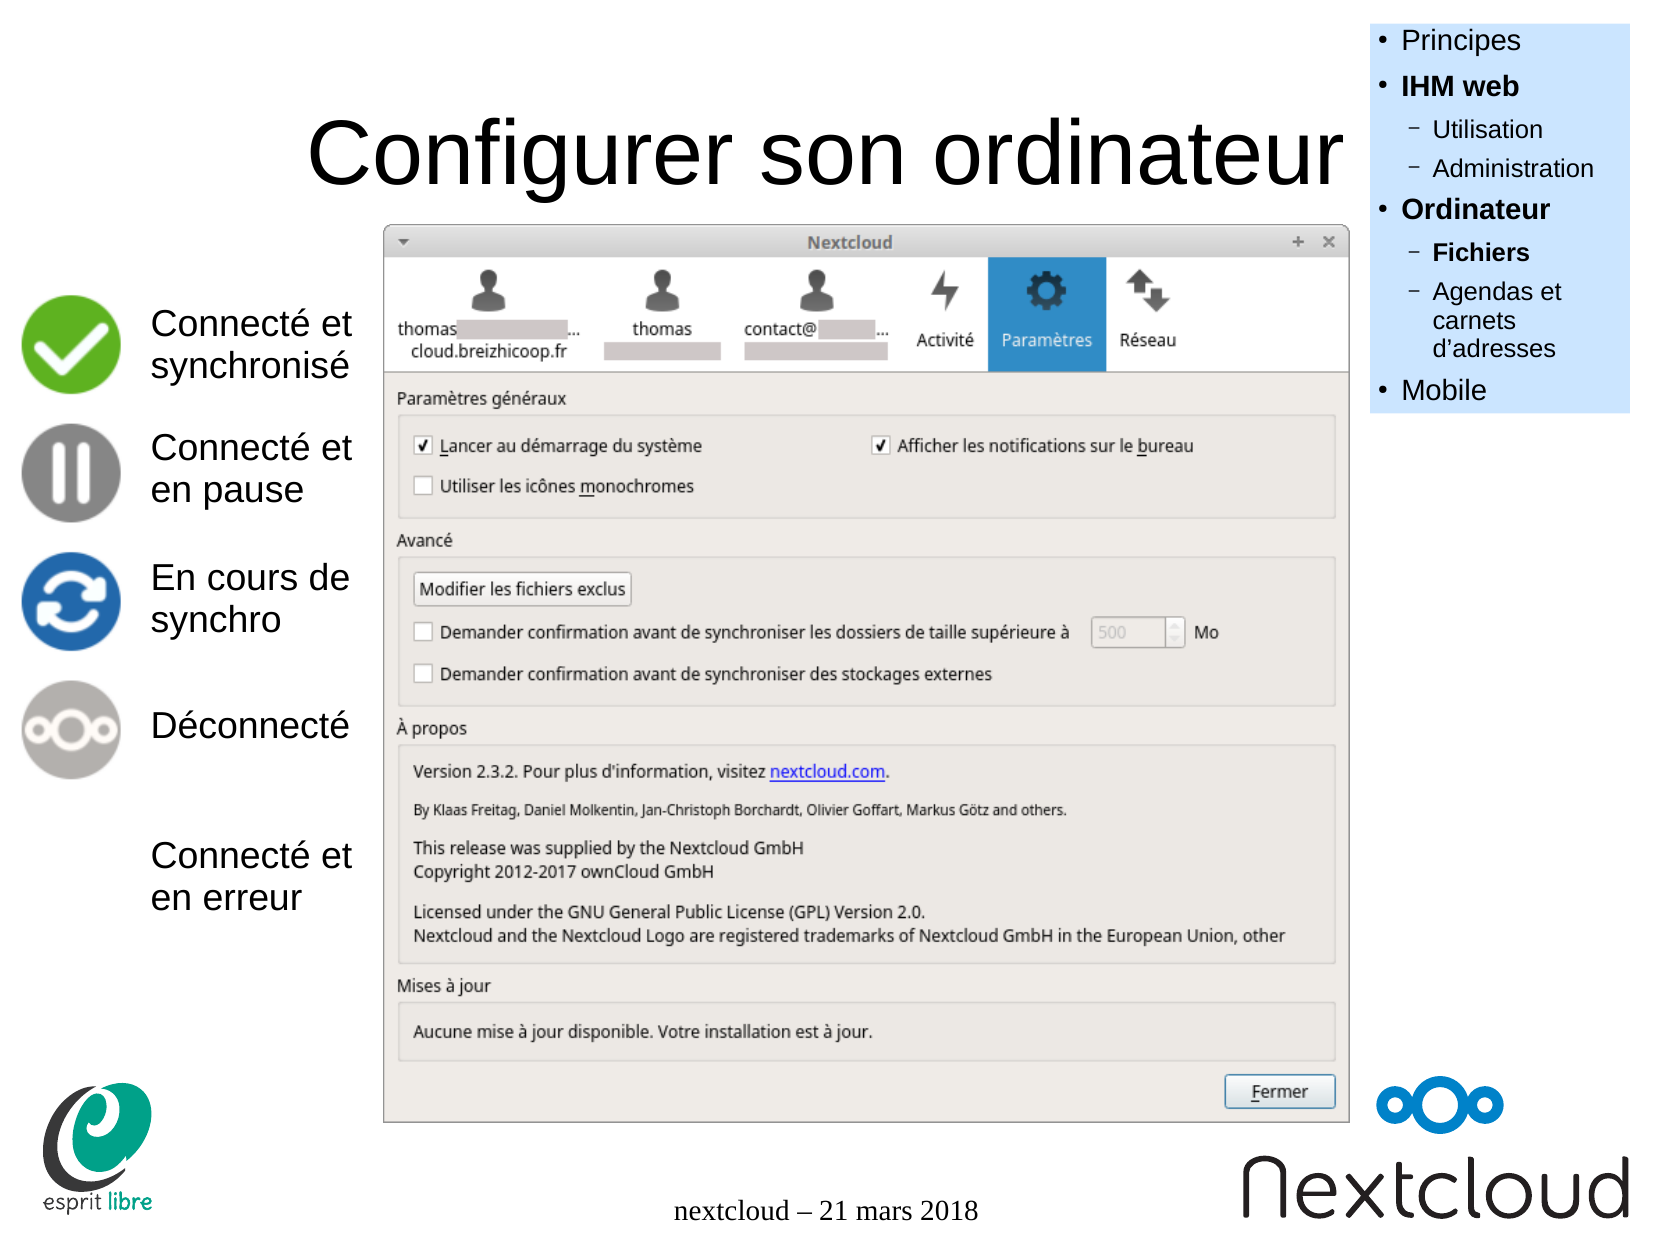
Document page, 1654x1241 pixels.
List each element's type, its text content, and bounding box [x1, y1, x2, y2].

text_box Connecté et en erreur [135, 826, 373, 926]
text_box Déconnecté [135, 696, 373, 754]
picture [0, 283, 132, 659]
text_box Connecté et synchronisé [135, 295, 373, 395]
list Principes IHM web Utilisation Administration Ordinateur Fichiers Agendas et carnets d’adresses Mobile [1370, 23, 1630, 414]
text_box En cours de synchro [135, 549, 373, 689]
title Configurer son ordinateur [82, 49, 1370, 257]
text_box Connecté et en pause [135, 419, 373, 519]
picture [383, 224, 1350, 1123]
picture [0, 673, 132, 792]
